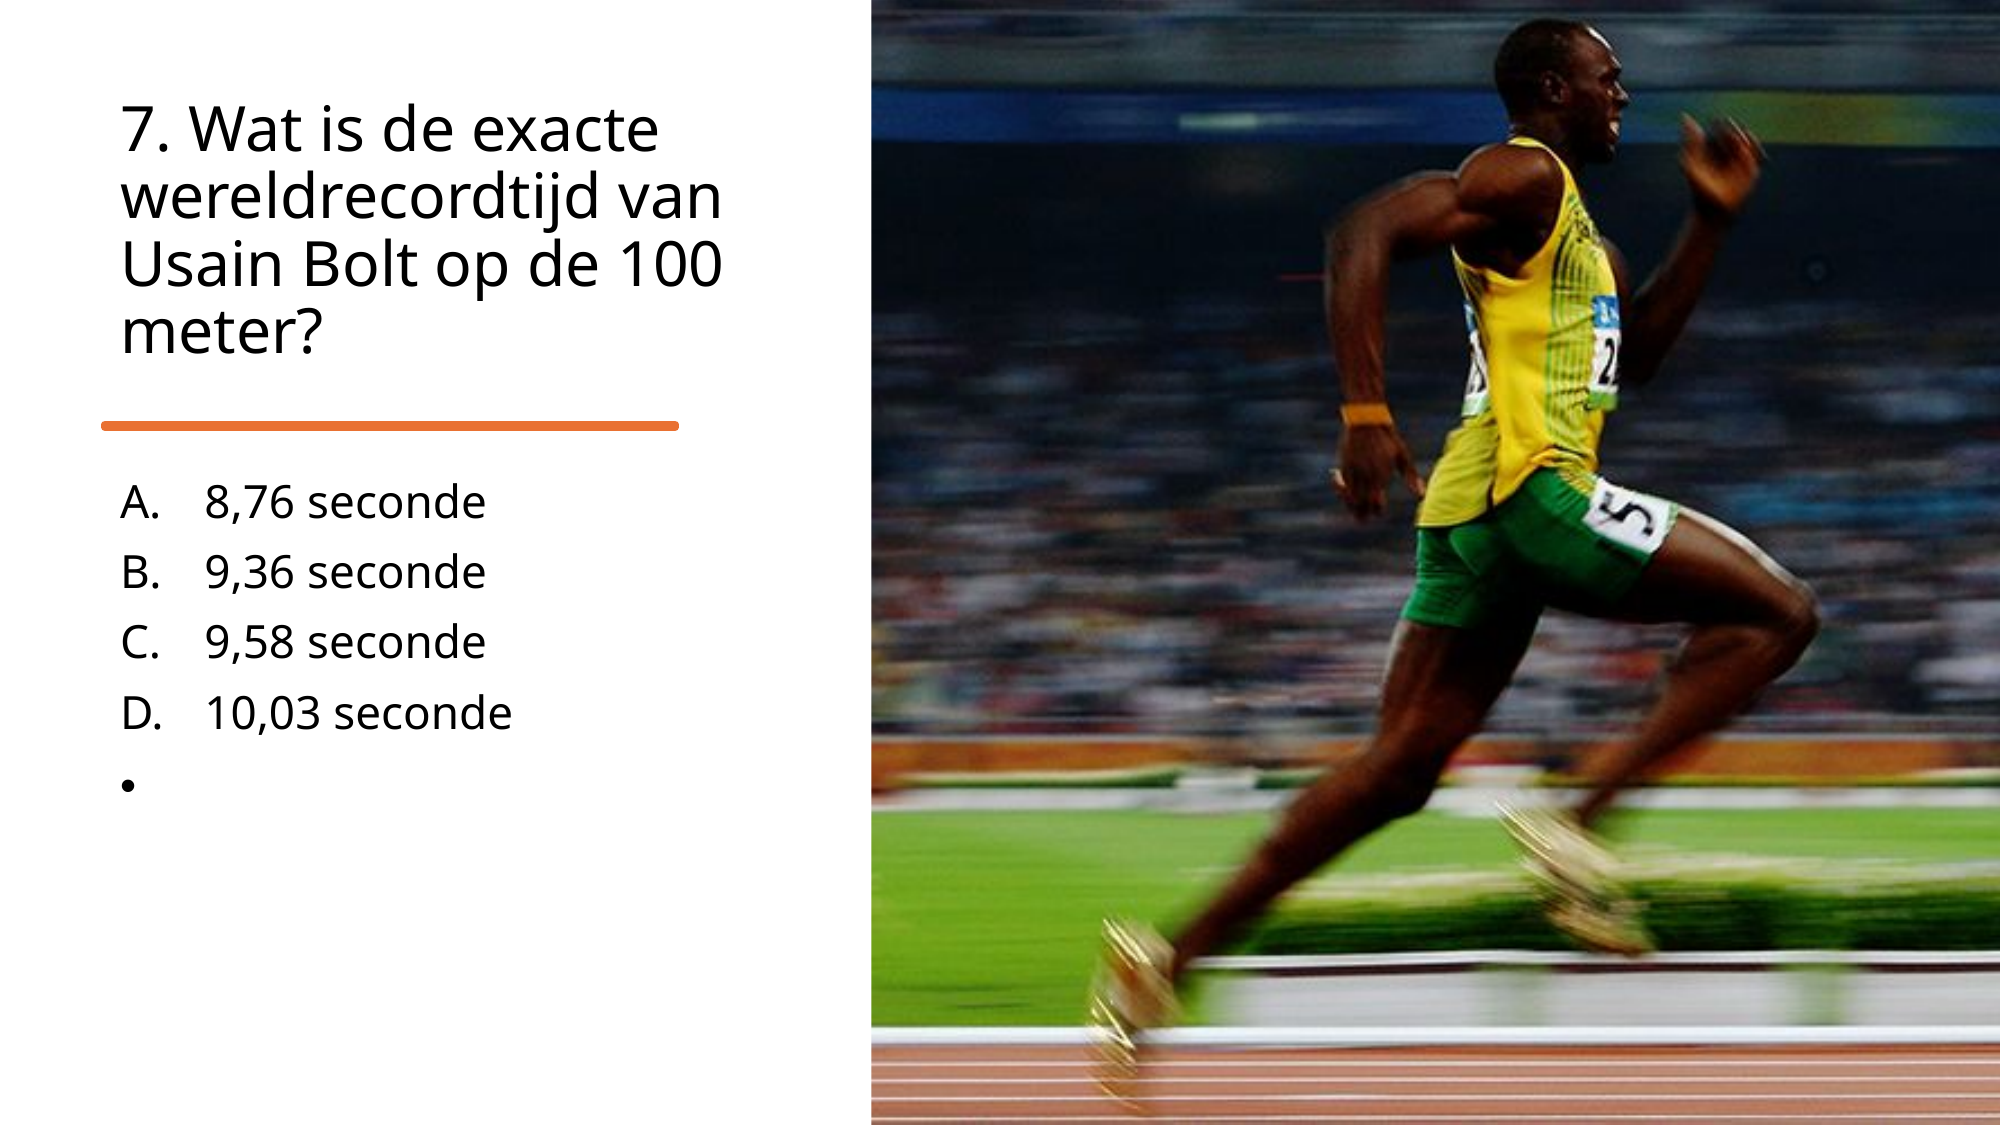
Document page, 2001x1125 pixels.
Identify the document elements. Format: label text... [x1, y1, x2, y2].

list 8,76 seconde 9,36 seconde 9,58 seconde 10,03 seconde [105, 471, 802, 1016]
title 7. Wat is de exacte wereldrecordtijd van Usain Bolt op de 100 meter? [105, 53, 822, 375]
picture [871, 0, 2000, 1125]
text_box [0, 0, 871, 1125]
